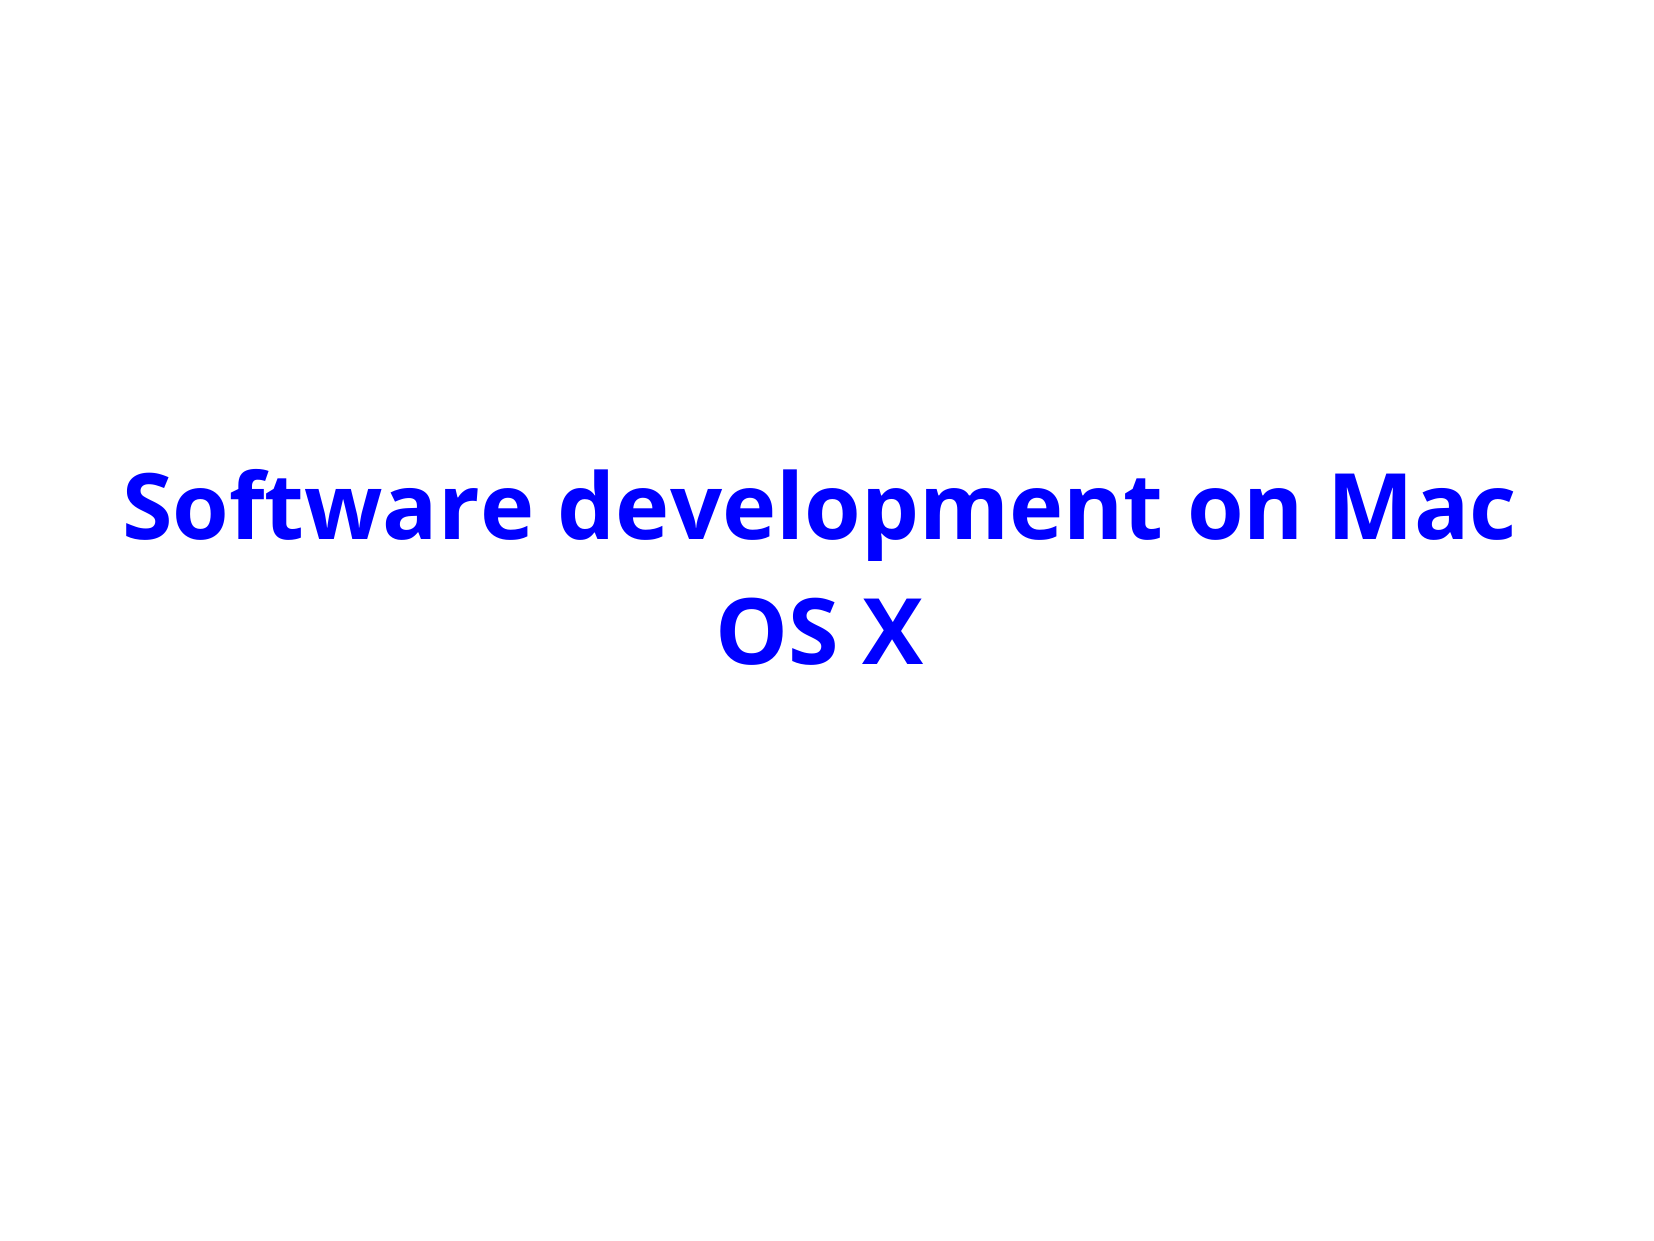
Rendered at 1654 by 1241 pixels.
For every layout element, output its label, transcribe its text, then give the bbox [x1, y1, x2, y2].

title Software development on Mac OS X [88, 463, 1552, 671]
